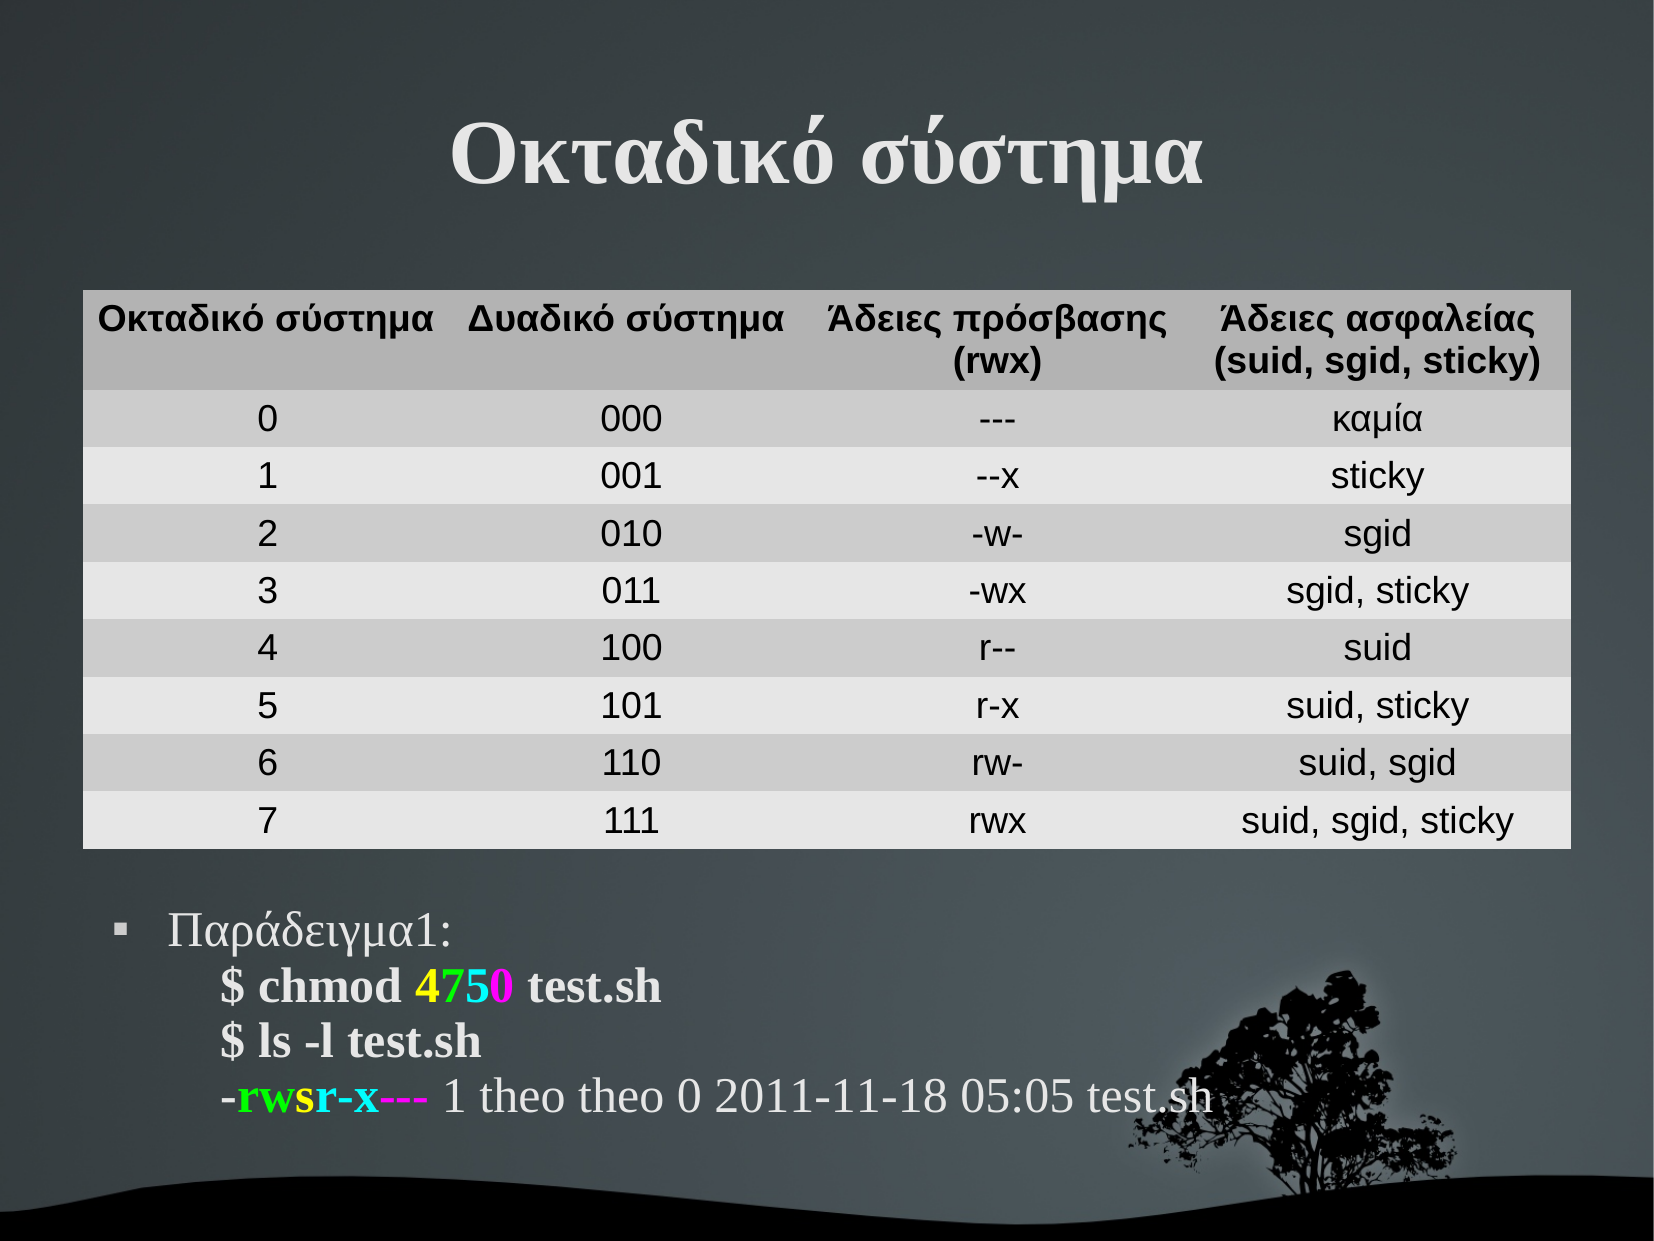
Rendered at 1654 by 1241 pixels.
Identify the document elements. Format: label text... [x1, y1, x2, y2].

table_cell sticky [1185, 447, 1571, 504]
table_cell r-x [811, 677, 1185, 734]
table_cell 0 [83, 390, 453, 447]
table_cell rw- [811, 734, 1185, 791]
table_cell suid, sgid, sticky [1185, 791, 1571, 849]
table_header Άδειες πρόσβασης (rwx) [811, 290, 1185, 390]
table_cell 111 [453, 791, 811, 849]
table_cell 6 [83, 734, 453, 791]
table_cell καμία [1185, 390, 1571, 447]
picture [0, 0, 1654, 1241]
table_cell 001 [453, 447, 811, 504]
table_cell 101 [453, 677, 811, 734]
table_cell 110 [453, 734, 811, 791]
table_header Άδειες ασφαλείας (suid, sgid, sticky) [1185, 290, 1571, 390]
table_cell -w- [811, 504, 1185, 562]
table_cell 5 [83, 677, 453, 734]
table_cell --x [811, 447, 1185, 504]
table_header Δυαδικό σύστημα [453, 290, 811, 390]
table_cell suid, sgid [1185, 734, 1571, 791]
table_cell 010 [453, 504, 811, 562]
table_cell 011 [453, 562, 811, 619]
table_cell 4 [83, 619, 453, 677]
title Οκταδικό σύστημα [82, 49, 1571, 257]
table_cell 2 [83, 504, 453, 562]
table_cell suid [1185, 619, 1571, 677]
table_cell suid, sticky [1185, 677, 1571, 734]
table_cell rwx [811, 791, 1185, 849]
table_cell --- [811, 390, 1185, 447]
table_cell sgid [1185, 504, 1571, 562]
table_cell 000 [453, 390, 811, 447]
table_cell 100 [453, 619, 811, 677]
table_header Οκταδικό σύστημα [83, 290, 453, 390]
table_cell r-- [811, 619, 1185, 677]
table_cell sgid, sticky [1185, 562, 1571, 619]
table_cell -wx [811, 562, 1185, 619]
table_cell 3 [83, 562, 453, 619]
table_cell 1 [83, 447, 453, 504]
table_cell 7 [83, 791, 453, 849]
list Παράδειγμα1: $ chmod 4750 test.sh $ ls -l test.sh -rwsr-x--- 1 theo theo 0 2011-11-18 05:05 test.sh [78, 902, 1568, 1241]
